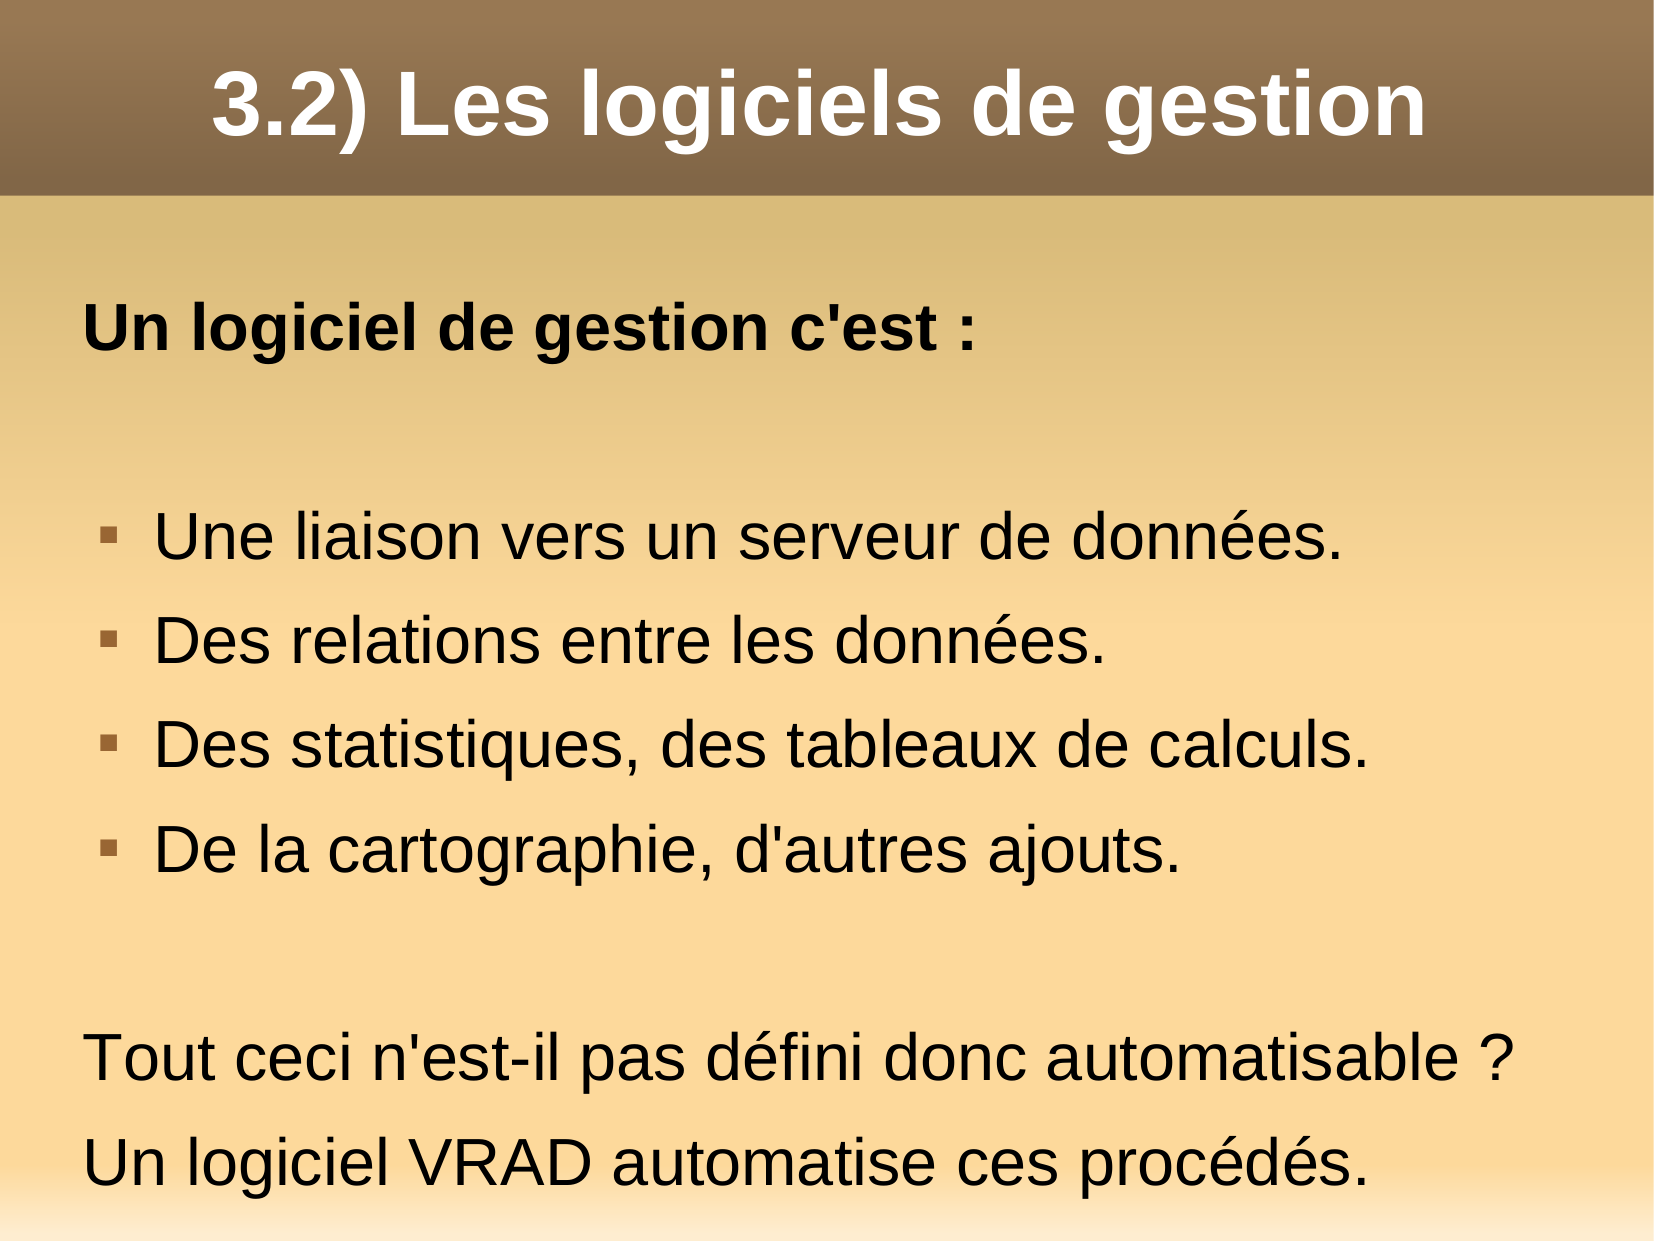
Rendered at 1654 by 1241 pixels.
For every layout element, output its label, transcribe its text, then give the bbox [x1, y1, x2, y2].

picture [0, 0, 1654, 1241]
title 3.2) Les logiciels de gestion [76, 7, 1565, 200]
list Un logiciel de gestion c'est : Une liaison vers un serveur de données. Des relations entre les données. Des statistiques, des tableaux de calculs. De la cartographie, d'autres ajouts. Tout ceci n'est-il pas défini donc automatisable ? Un logiciel VRAD automatise ces procédés. [82, 290, 1571, 1200]
